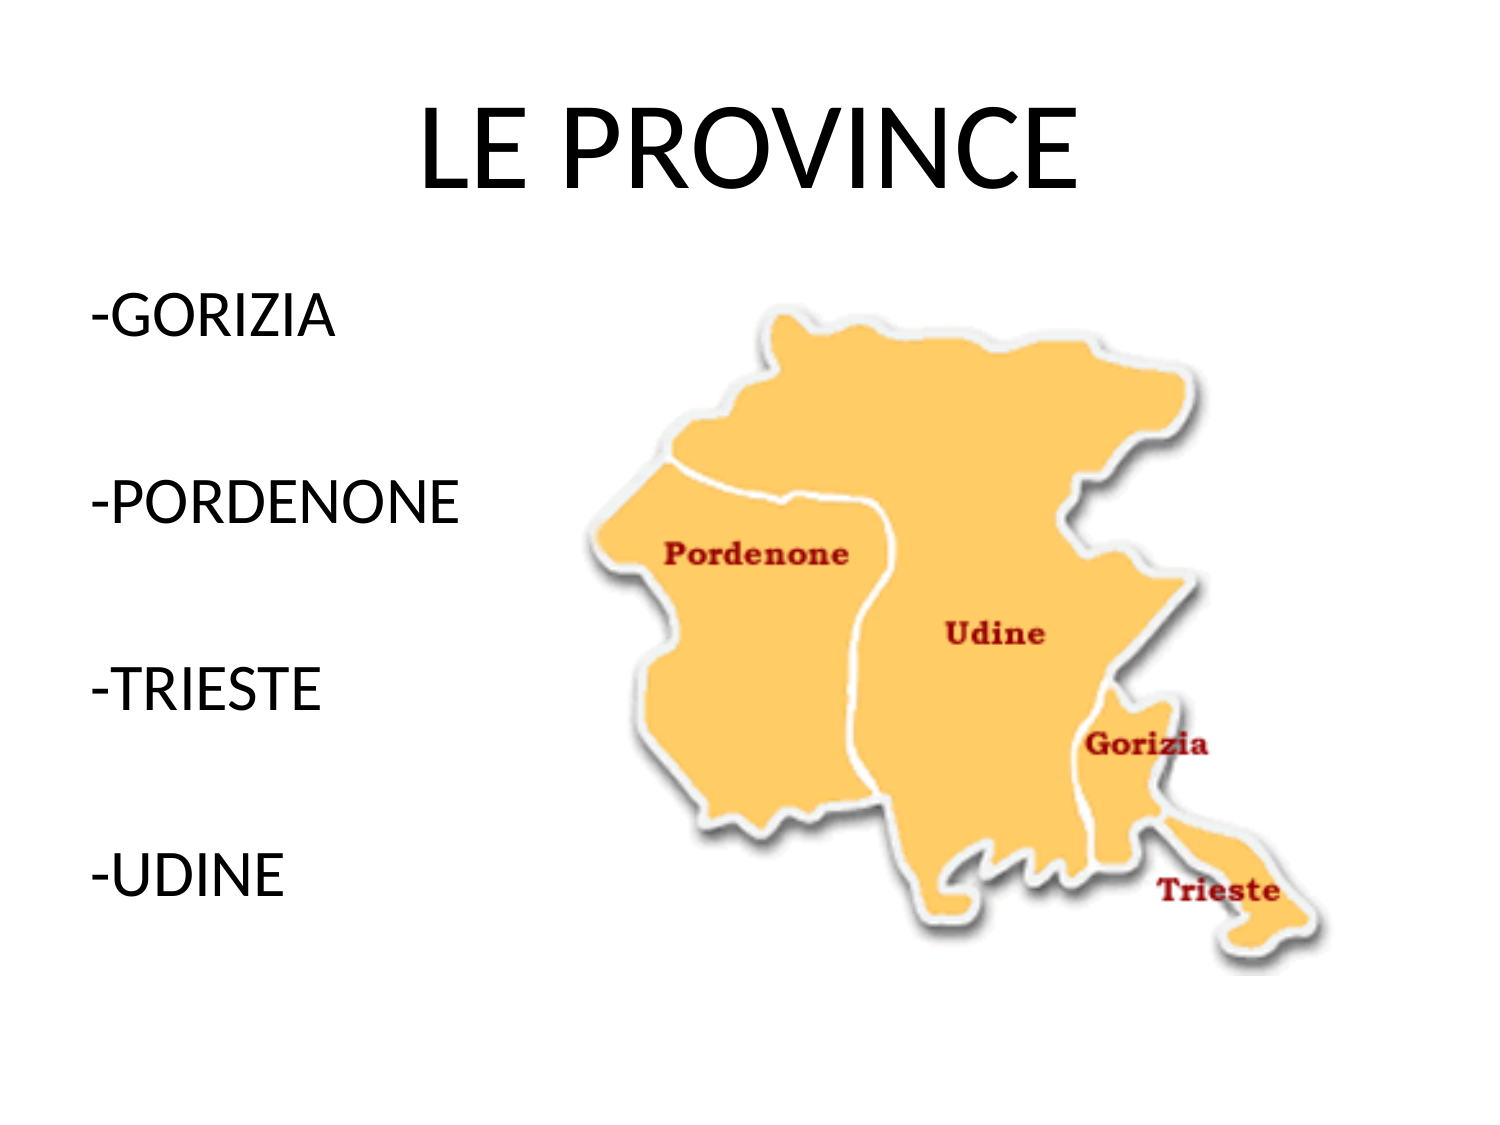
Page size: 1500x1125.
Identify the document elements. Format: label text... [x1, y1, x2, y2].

title LE PROVINCE [75, 45, 1425, 233]
picture [572, 278, 1342, 977]
list -GORIZIA -PORDENONE -TRIESTE -UDINE [75, 262, 1425, 1005]
